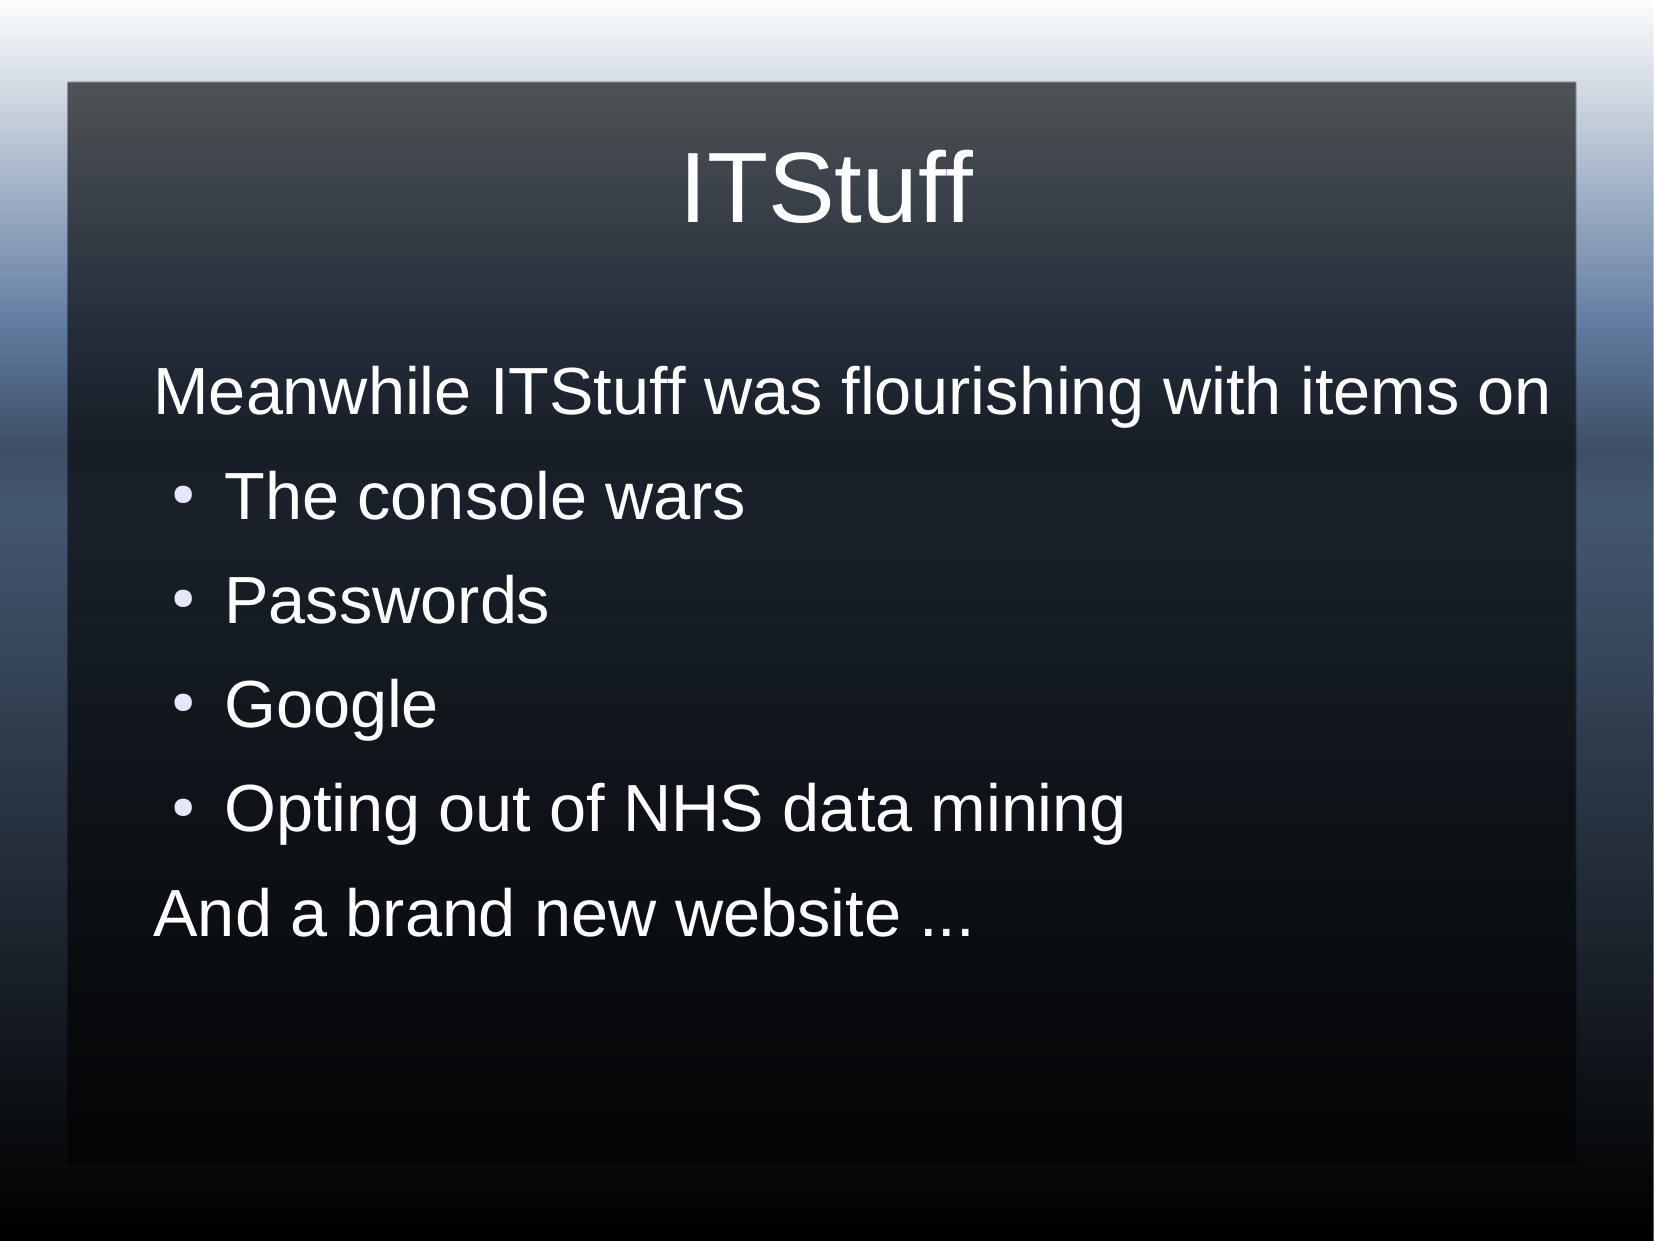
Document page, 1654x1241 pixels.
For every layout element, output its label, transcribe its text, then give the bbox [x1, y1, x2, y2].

list Meanwhile ITStuff was flourishing with items on The console wars Passwords Google Opting out of NHS data mining And a brand new website ... [82, 354, 1571, 1105]
title ITStuff [82, 84, 1571, 292]
picture [0, 0, 1654, 1241]
